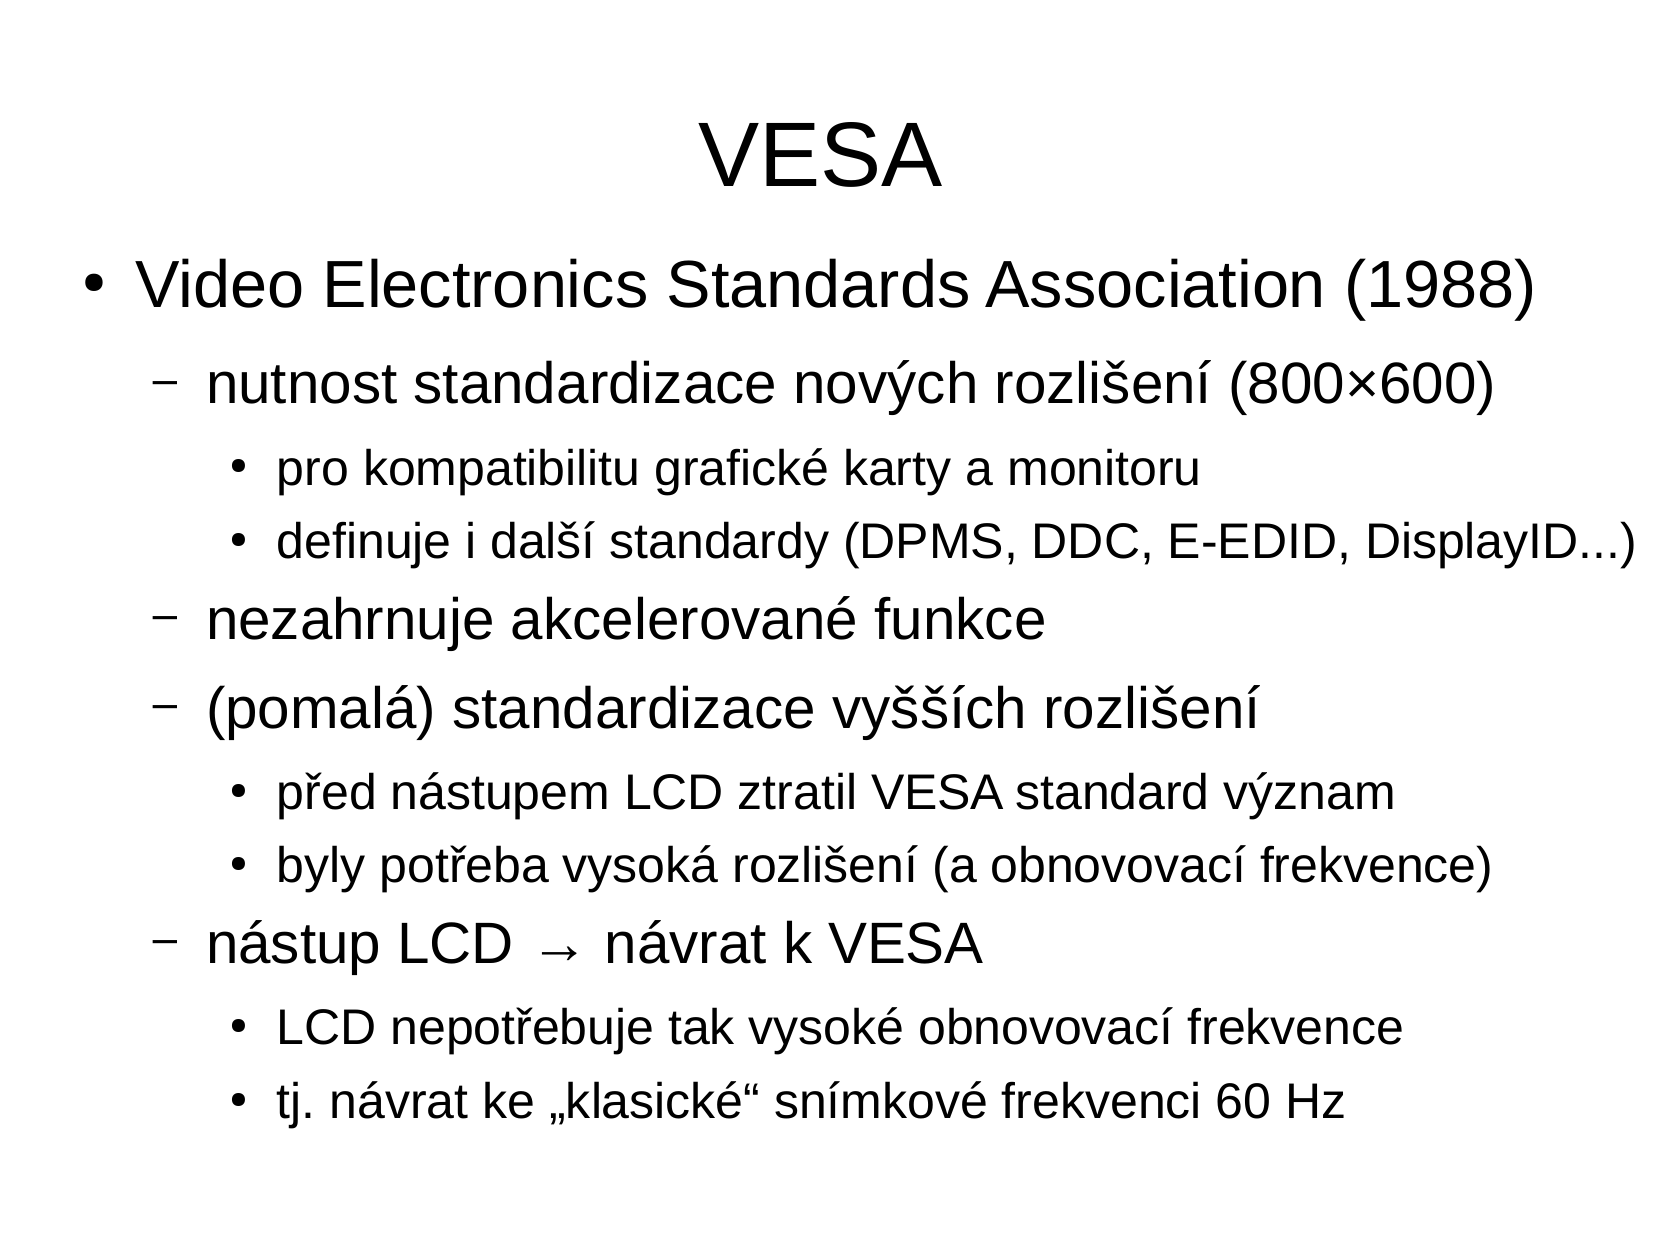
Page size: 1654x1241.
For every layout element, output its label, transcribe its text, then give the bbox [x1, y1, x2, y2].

list Video Electronics Standards Association (1988) nutnost standardizace nových rozlišení (800×600) pro kompatibilitu grafické karty a monitoru definuje i další standardy (DPMS, DDC, E-EDID, DisplayID...) nezahrnuje akcelerované funkce (pomalá) standardizace vyšších rozlišení před nástupem LCD ztratil VESA standard význam byly potřeba vysoká rozlišení (a obnovovací frekvence) nástup LCD → návrat k VESA LCD nepotřebuje tak vysoké obnovovací frekvence tj. návrat ke „klasické“ snímkové frekvenci 60 Hz [64, 246, 1654, 1169]
title VESA [76, 59, 1565, 246]
